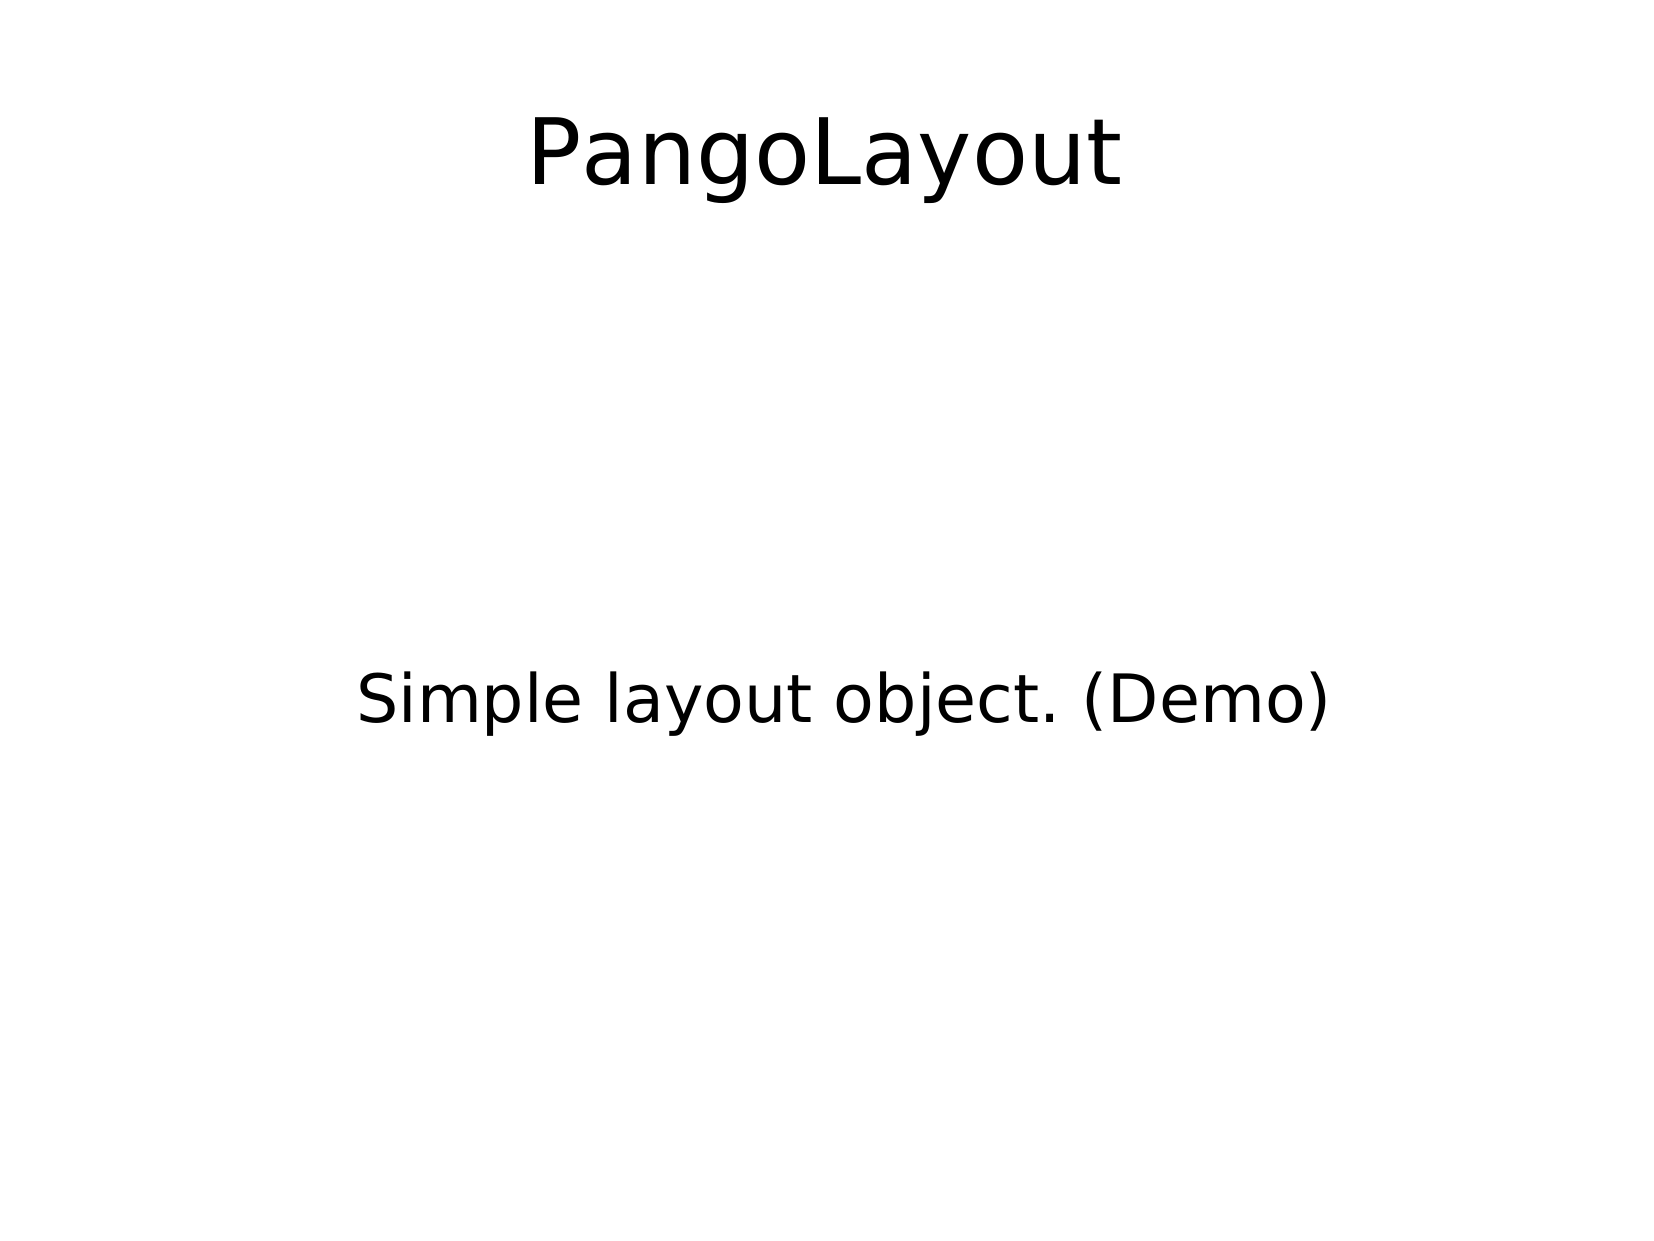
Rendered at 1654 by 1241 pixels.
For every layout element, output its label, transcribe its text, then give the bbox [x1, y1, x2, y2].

title PangoLayout [82, 49, 1571, 257]
subtitle Simple layout object. (Demo) [82, 290, 1571, 1109]
